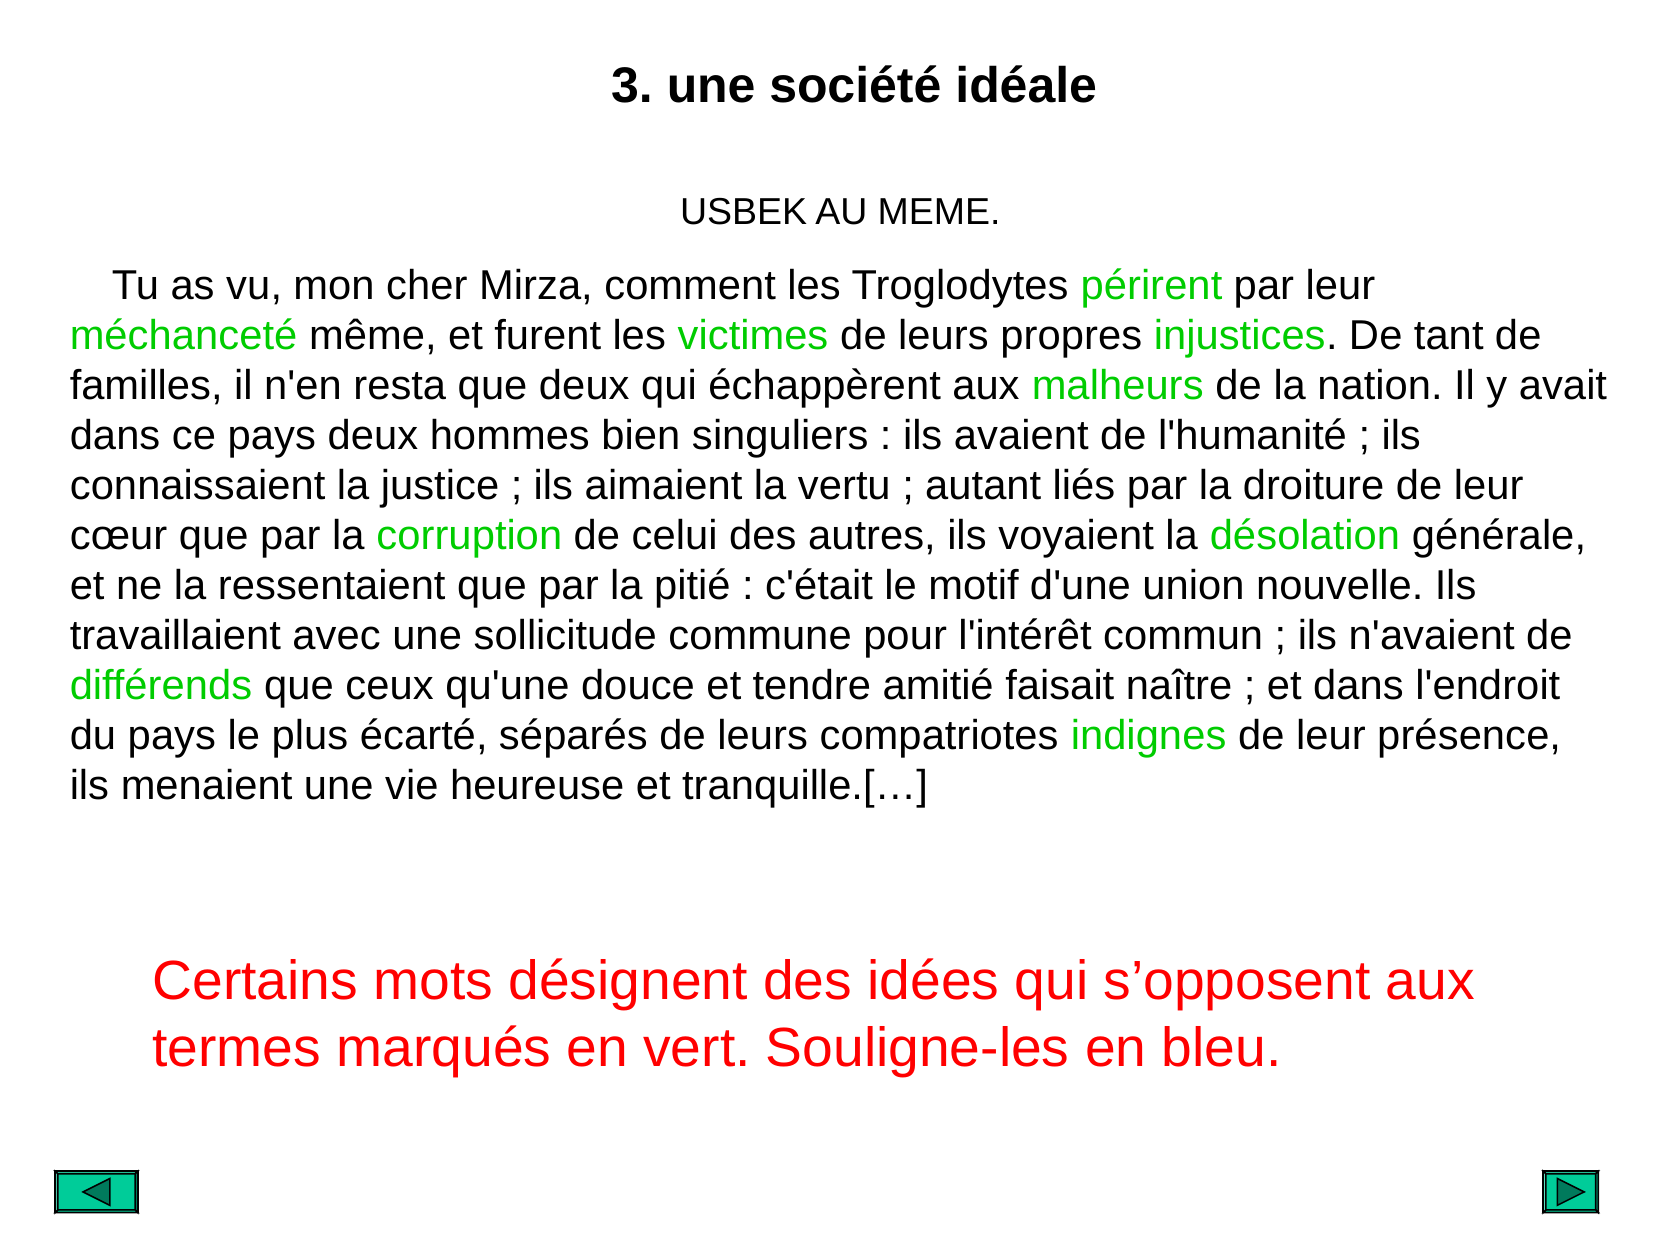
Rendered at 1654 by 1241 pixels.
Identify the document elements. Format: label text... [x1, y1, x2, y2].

text_box USBEK AU MEME. Tu as vu, mon cher Mirza, comment les Troglodytes périrent par leur méchanceté même, et furent les victimes de leurs propres injustices. De tant de familles, il n'en resta que deux qui échappèrent aux malheurs de la nation. Il y avait dans ce pays deux hommes bien singuliers : ils avaient de l'humanité ; ils connaissaient la justice ; ils aimaient la vertu ; autant liés par la droiture de leur cœur que par la corruption de celui des autres, ils voyaient la désolation générale, et ne la ressentaient que par la pitié : c'était le motif d'une union nouvelle. Ils travaillaient avec une sollicitude commune pour l'intérêt commun ; ils n'avaient de différends que ceux qu'une douce et tendre amitié faisait naître ; et dans l'endroit du pays le plus écarté, séparés de leurs compatriotes indignes de leur présence, ils menaient une vie heureuse et tranquille.[…] [55, 179, 1627, 816]
text_box Certains mots désignent des idées qui s’opposent aux termes marqués en vert. Souligne-les en bleu. [137, 936, 1585, 1085]
title 3. une société idéale [592, 8, 1117, 158]
